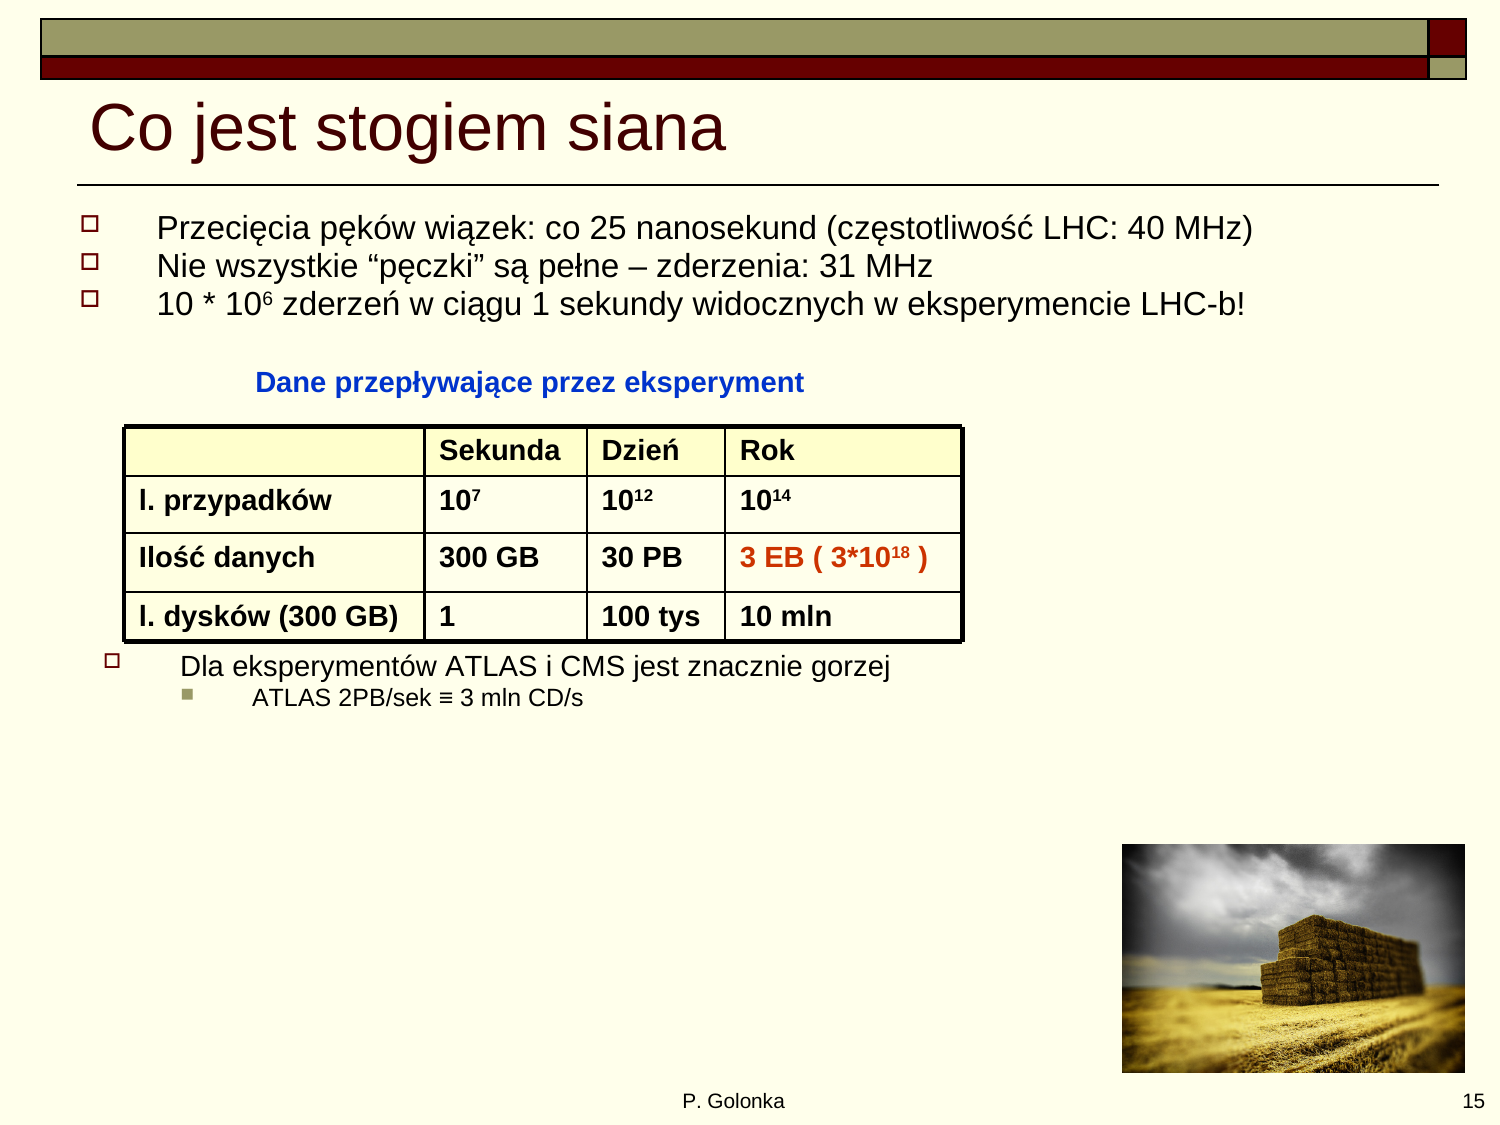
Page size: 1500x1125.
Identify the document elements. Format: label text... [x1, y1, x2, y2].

text_box Ilość danych [126, 534, 423, 591]
list Przecięcia pęków wiązek: co 25 nanosekund (częstotliwość LHC: 40 MHz) Nie wszystkie “pęczki” są pełne – zderzenia: 31 MHz 10 * 106 zderzeń w ciągu 1 sekundy widocznych w eksperymencie LHC-b! [64, 207, 1415, 337]
text_box 1014 [726, 477, 960, 532]
text_box l. dysków (300 GB) [126, 593, 423, 639]
text_box [126, 429, 423, 475]
text_box 1012 [588, 477, 724, 532]
text_box Dzień [588, 429, 724, 475]
text_box Dla eksperymentów ATLAS i CMS jest znacznie gorzej ATLAS 2PB/sek ≡ 3 mln CD/s [88, 645, 1034, 716]
text_box 3 EB ( 3*1018 ) [726, 534, 960, 591]
text_box Rok [726, 429, 960, 475]
text_box 107 [426, 477, 586, 532]
text_box Dane przepływające przez eksperyment [240, 361, 821, 407]
picture [1122, 844, 1465, 1073]
text_box 1 [426, 593, 586, 639]
text_box Sekunda [426, 429, 586, 475]
title Co jest stogiem siana [75, 82, 1426, 173]
text_box 30 PB [588, 534, 724, 591]
text_box l. przypadków [126, 477, 423, 532]
text_box 300 GB [426, 534, 586, 591]
text_box 100 tys [588, 593, 724, 639]
text_box 10 mln [726, 593, 960, 639]
